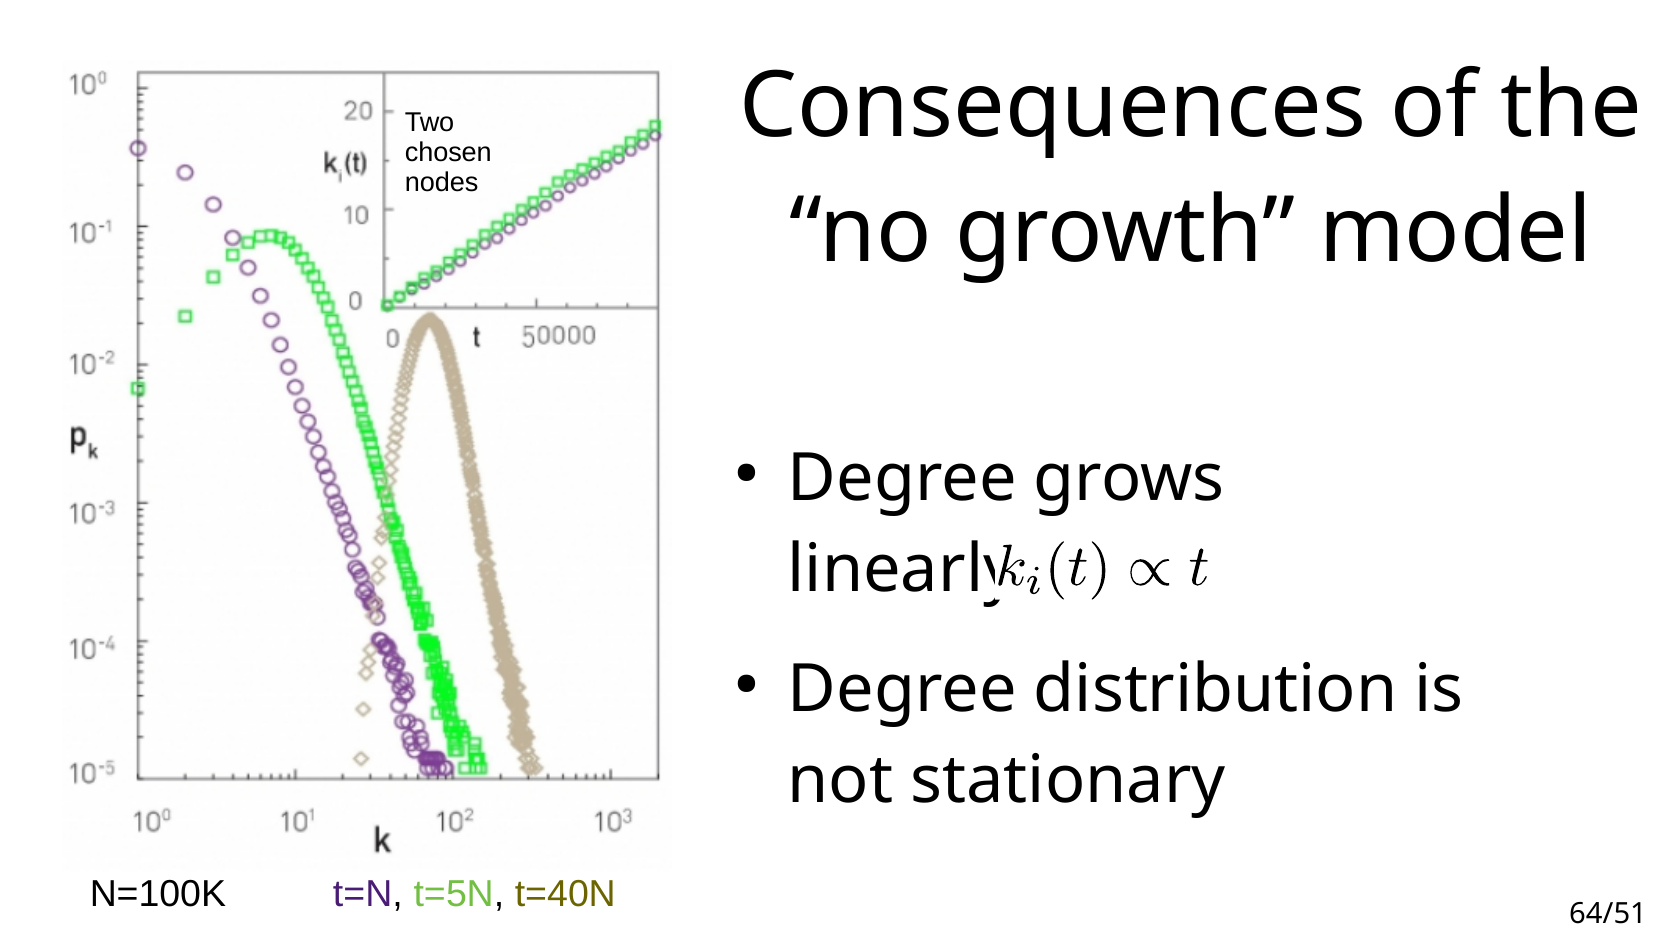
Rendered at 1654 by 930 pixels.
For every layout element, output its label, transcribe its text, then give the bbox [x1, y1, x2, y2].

text_box t=N, t=5N, t=40N [288, 864, 661, 922]
title Consequences of the “no growth” model [735, 9, 1648, 318]
list Degree grows linearly Degree distribution is not stationary [716, 428, 1583, 829]
text_box [995, 541, 1210, 600]
text_box Two chosen nodes [390, 99, 541, 205]
text_box N=100K [75, 864, 256, 922]
picture [62, 60, 672, 872]
